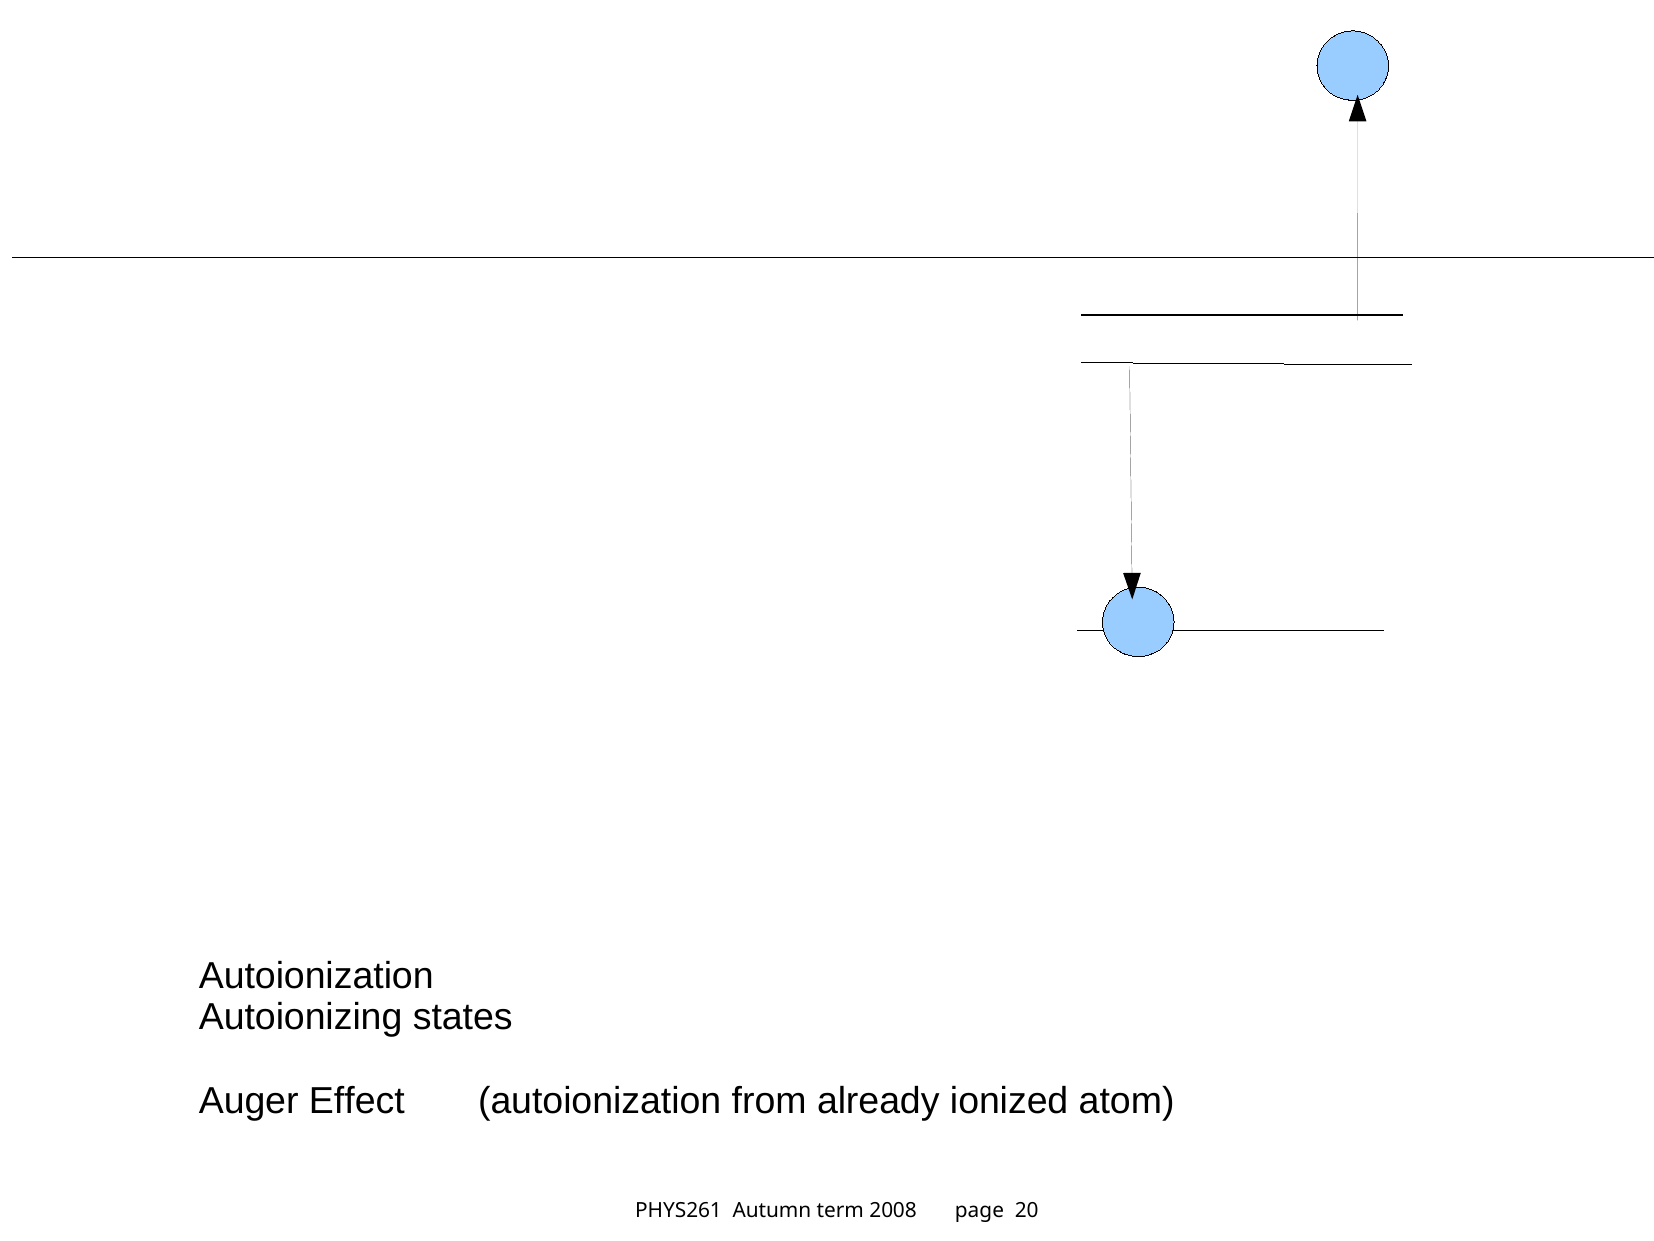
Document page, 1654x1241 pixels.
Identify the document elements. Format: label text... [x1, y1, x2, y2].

text_box Autoionization Autoionizing states Auger Effect (autoionization from already ionized atom) [184, 946, 1322, 1182]
text_box [1102, 587, 1175, 657]
text_box [1316, 30, 1389, 101]
